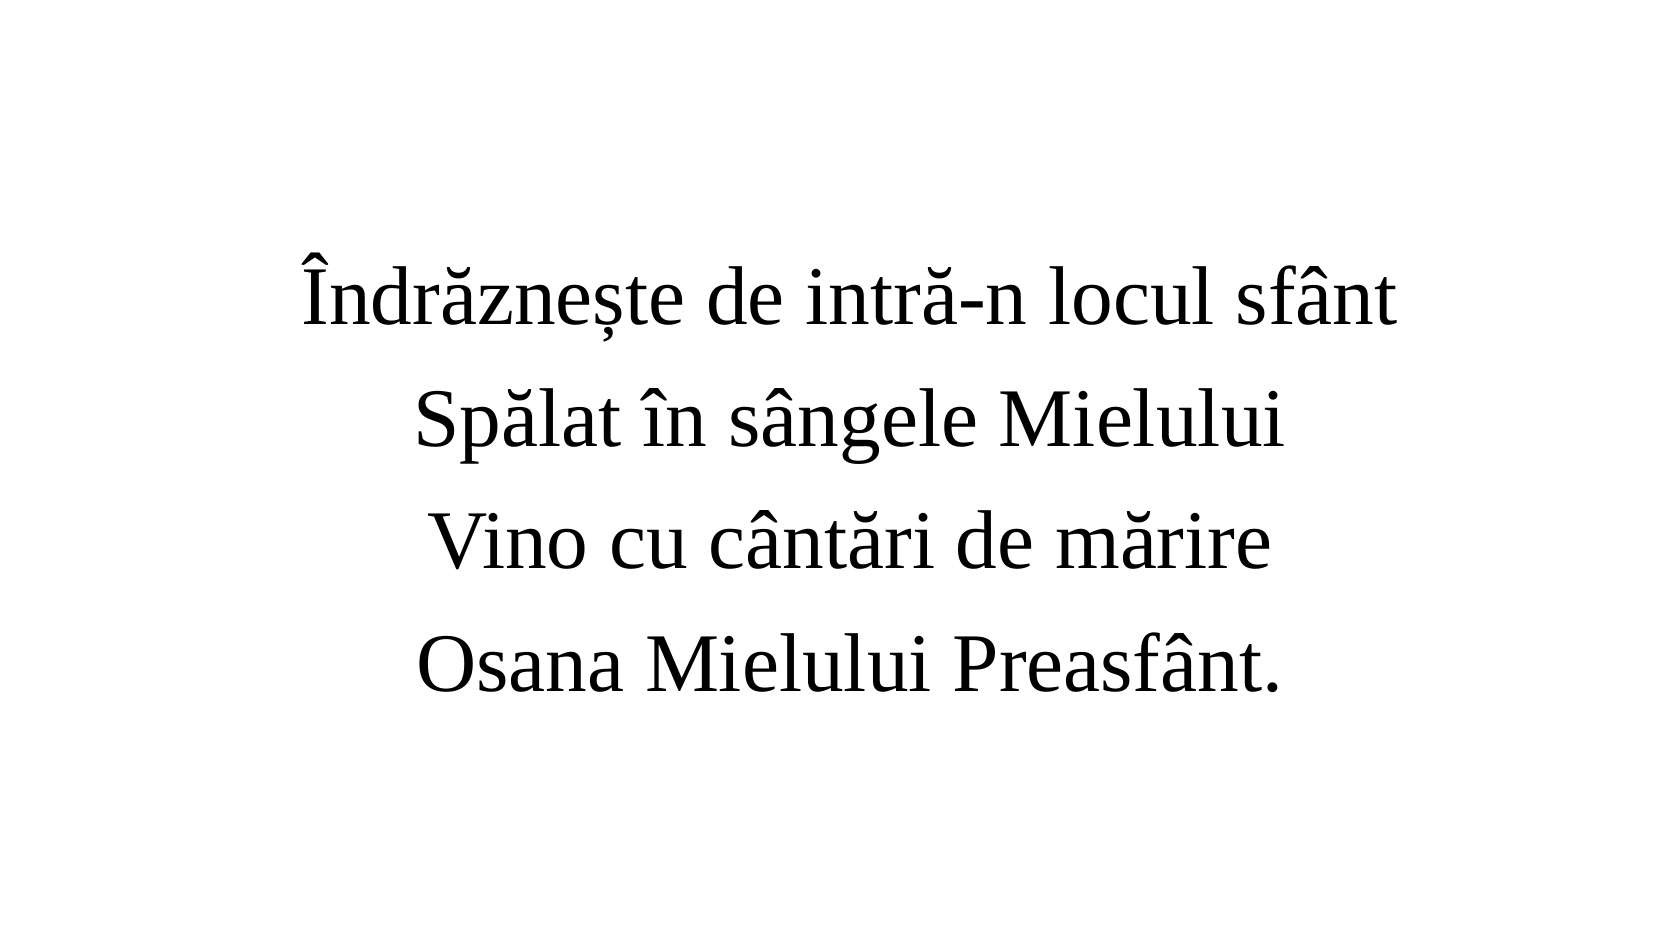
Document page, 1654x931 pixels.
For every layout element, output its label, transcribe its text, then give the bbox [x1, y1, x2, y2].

subtitle Îndrăznește de intră-n locul sfânt Spălat în sângele Mielului Vino cu cântări de mărire Osana Mielului Preasfânt. [200, 237, 1501, 712]
